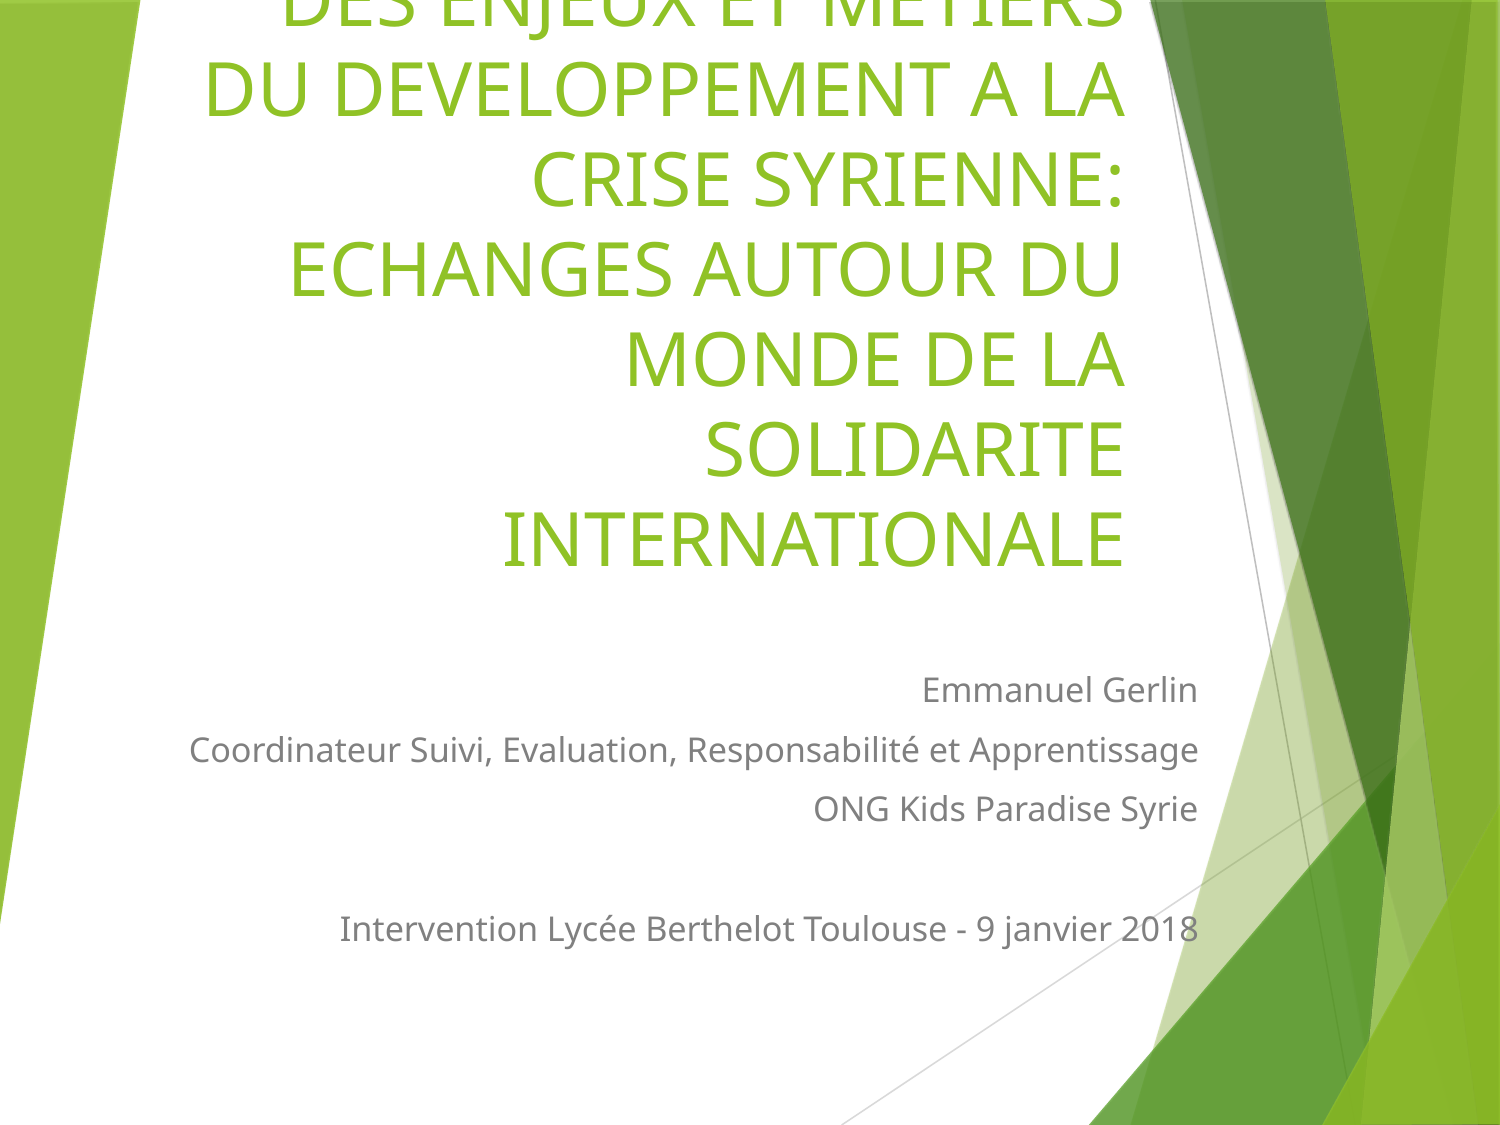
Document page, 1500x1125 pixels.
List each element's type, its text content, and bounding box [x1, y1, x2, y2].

subtitle Emmanuel Gerlin Coordinateur Suivi, Evaluation, Responsabilité et Apprentissage ONG Kids Paradise Syrie Intervention Lycée Berthelot Toulouse - 9 janvier 2018 [78, 660, 1214, 962]
title DES ENJEUX ET METIERS DU DEVELOPPEMENT A LA CRISE SYRIENNE: ECHANGES AUTOUR DU MONDE DE LA SOLIDARITE INTERNATIONALE [185, 318, 1142, 589]
